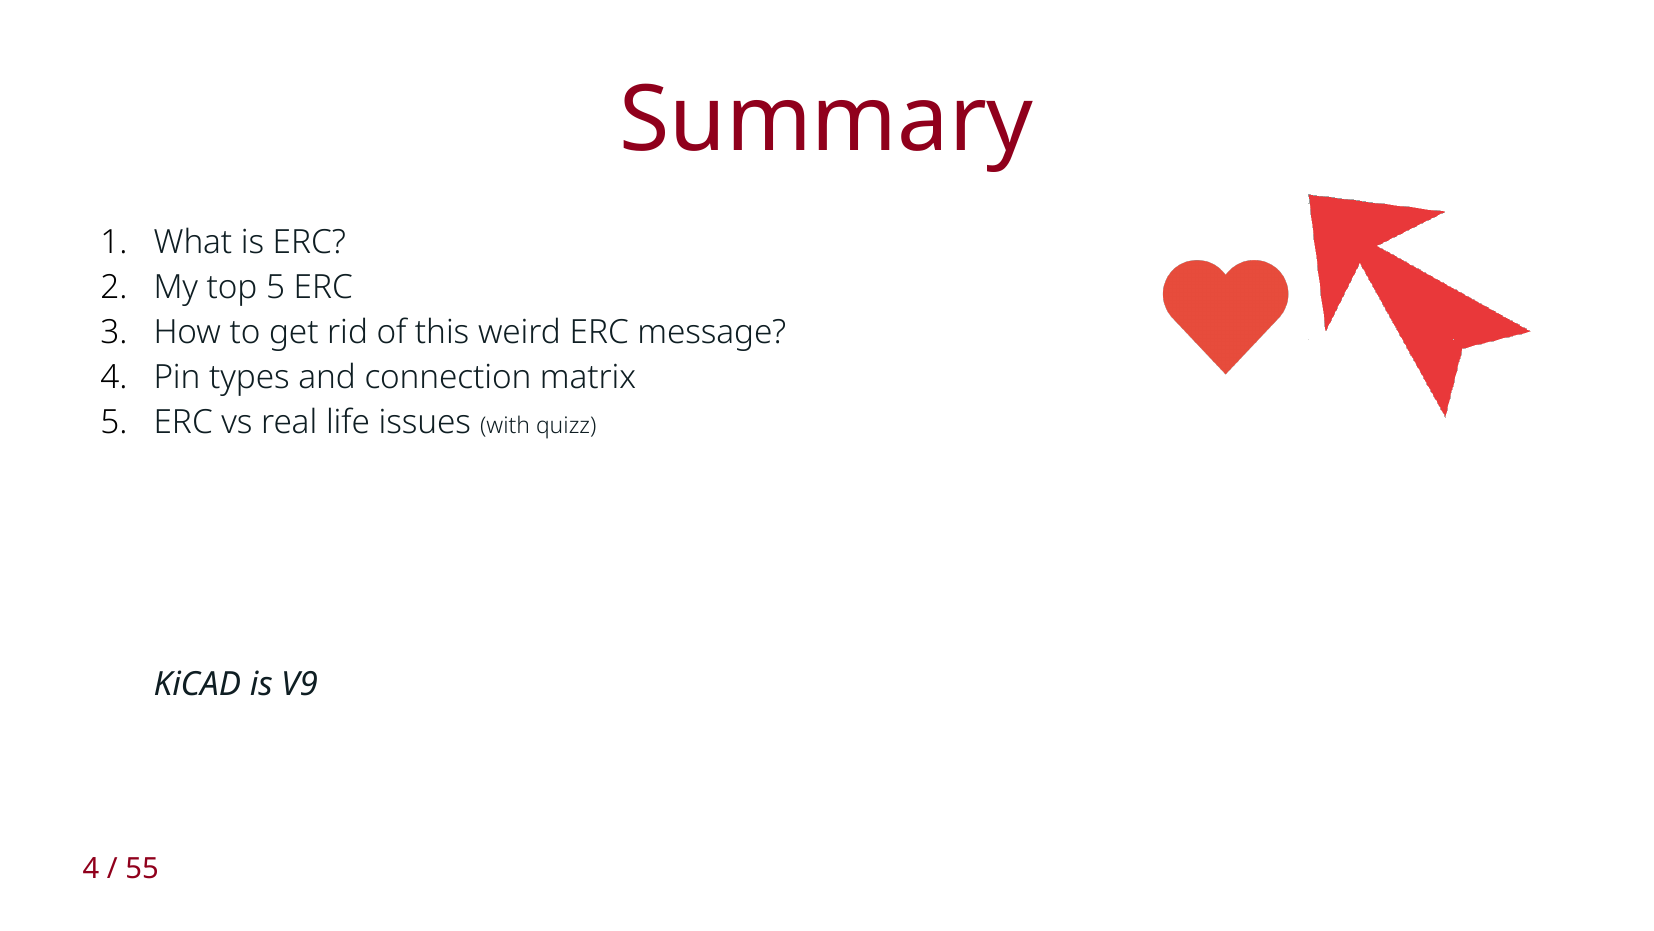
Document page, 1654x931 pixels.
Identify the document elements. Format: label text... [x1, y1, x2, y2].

list What is ERC? My top 5 ERC How to get rid of this weird ERC message? Pin types and connection matrix ERC vs real life issues (with quizz) [82, 217, 1571, 659]
picture [1157, 186, 1540, 424]
title Summary [82, 37, 1571, 193]
list KiCAD is V9 [82, 659, 1571, 758]
